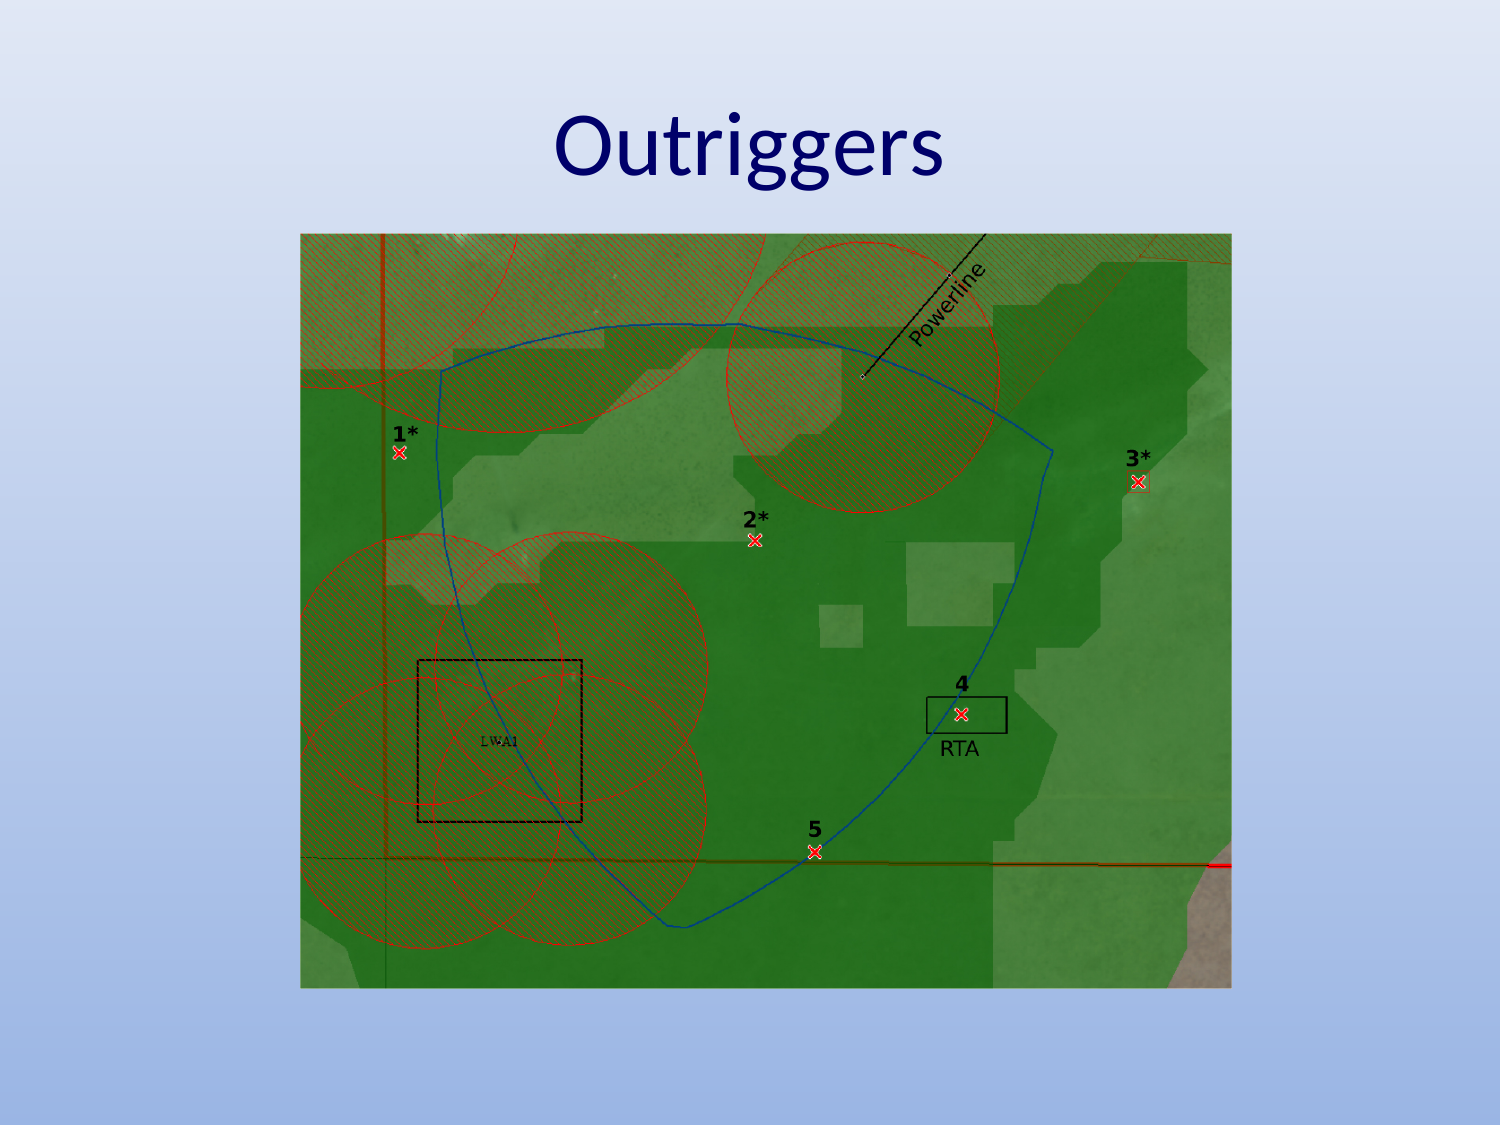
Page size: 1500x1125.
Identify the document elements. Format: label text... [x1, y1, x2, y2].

title Outriggers [75, 45, 1426, 233]
picture [300, 233, 1232, 989]
